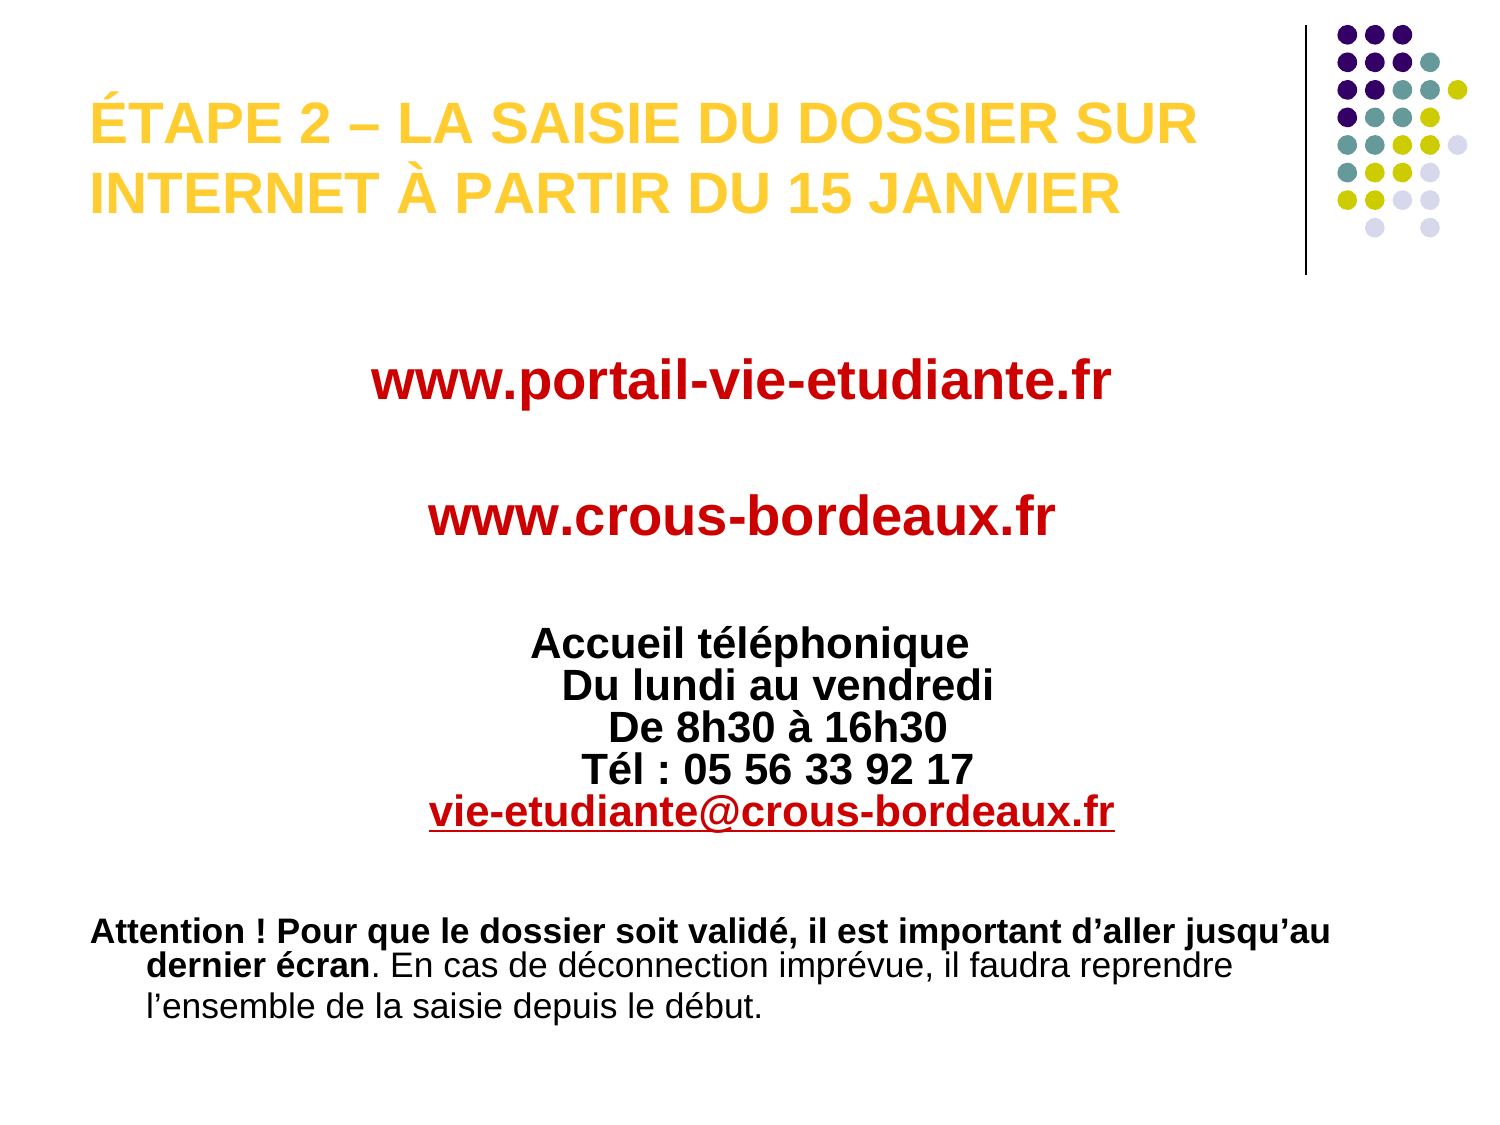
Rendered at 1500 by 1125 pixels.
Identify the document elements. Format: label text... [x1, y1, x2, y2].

title ÉTAPE 2 – LA SAISIE DU DOSSIER SUR INTERNET À PARTIR DU 15 JANVIER [74, 20, 1313, 233]
list www.portail-vie-etudiante.fr www.crous-bordeaux.fr Accueil téléphonique Du lundi au vendredi De 8h30 à 16h30 Tél : 05 56 33 92 17 vie-etudiante@crous-bordeaux.fr Attention ! Pour que le dossier soit validé, il est important d’aller jusqu’au dernier écran. En cas de déconnection imprévue, il faudra reprendre l’ensemble de la saisie depuis le début. [75, 282, 1426, 1035]
